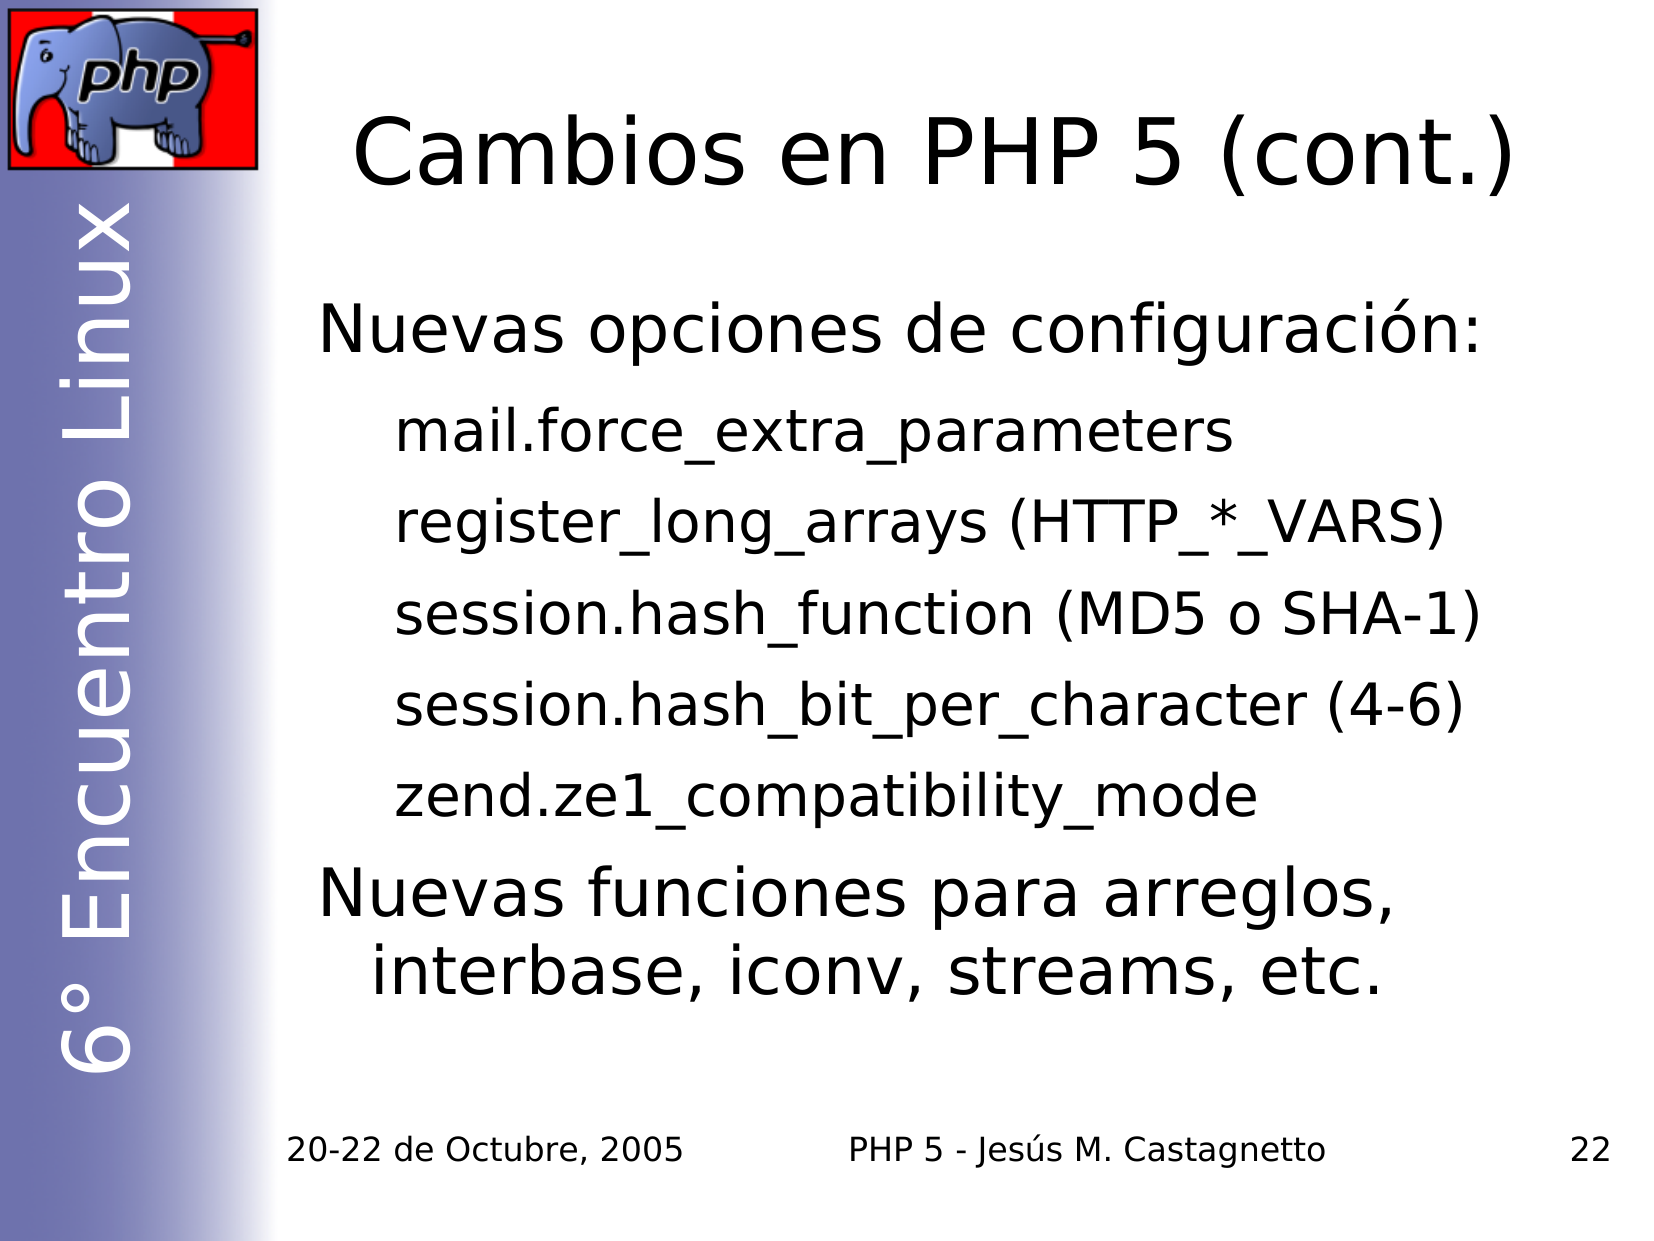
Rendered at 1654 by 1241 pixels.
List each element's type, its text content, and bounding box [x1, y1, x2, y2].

title Cambios en PHP 5 (cont.) [300, 49, 1571, 257]
picture [0, 0, 1654, 1241]
list Nuevas opciones de configuración: mail.force_extra_parameters register_long_arrays (HTTP_*_VARS) session.hash_function (MD5 o SHA-1) session.hash_bit_per_character (4-6) zend.ze1_compatibility_mode Nuevas funciones para arreglos, interbase, iconv, streams, etc. [300, 290, 1571, 1109]
